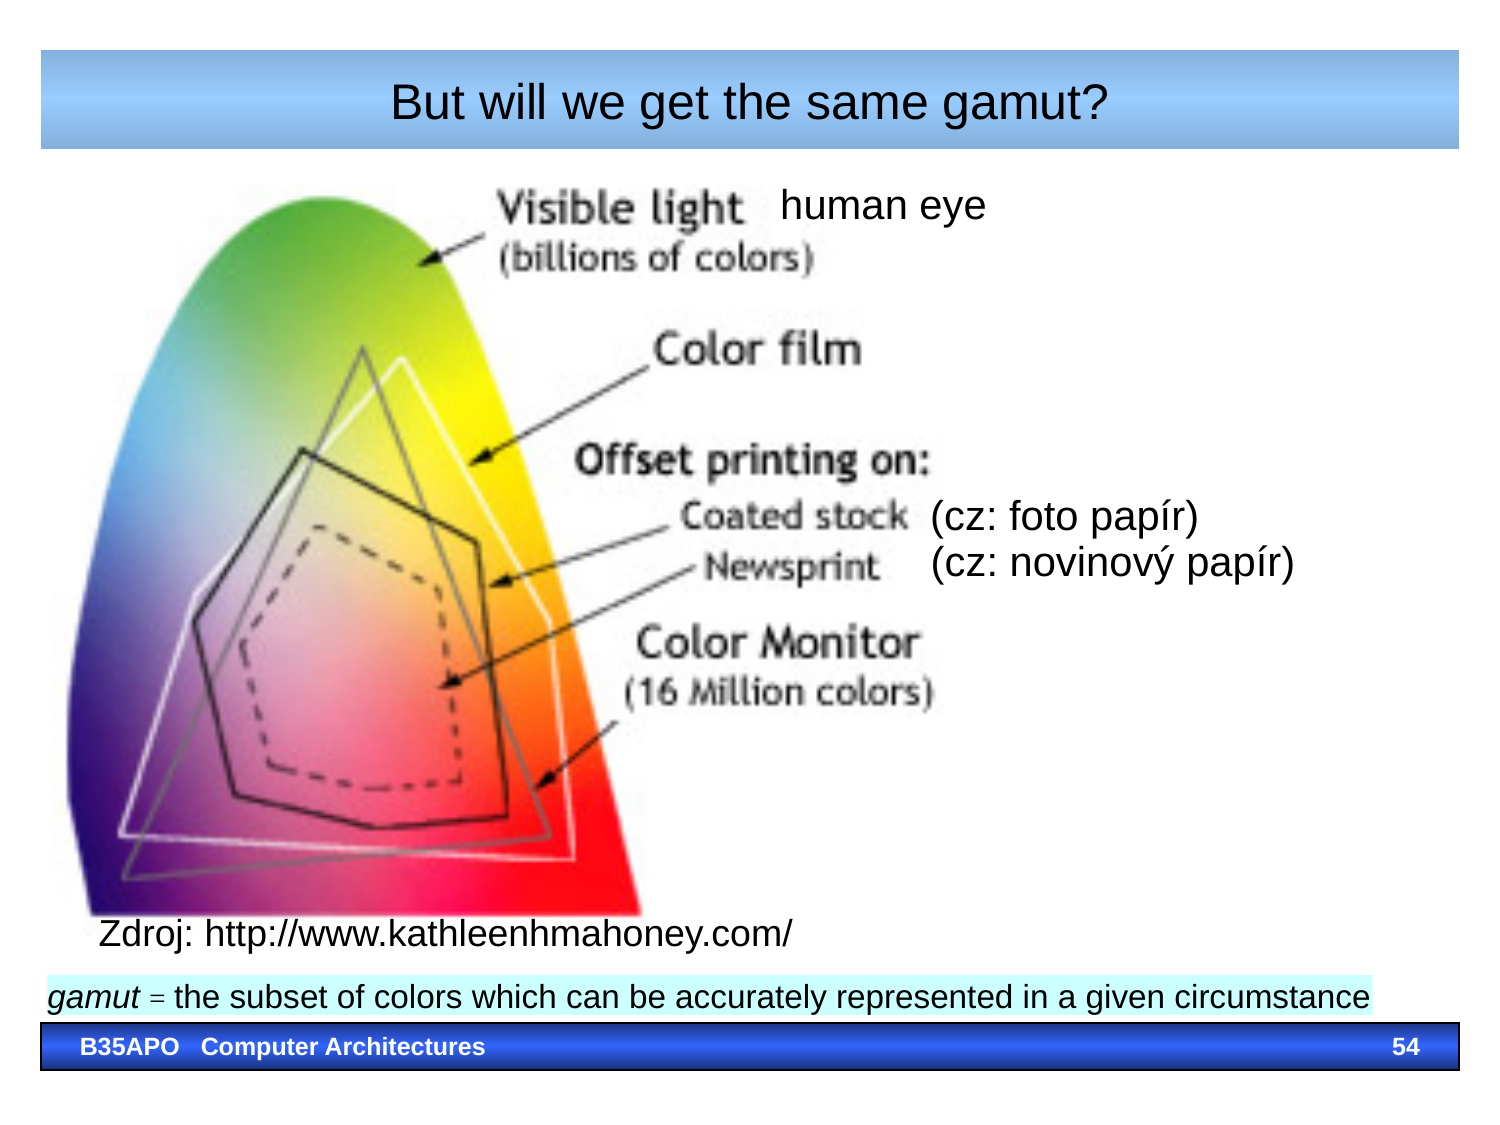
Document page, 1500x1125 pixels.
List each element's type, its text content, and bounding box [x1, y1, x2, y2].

picture [53, 155, 944, 953]
text_box human eye [755, 177, 1012, 228]
text_box (cz: foto papír) [915, 481, 1317, 527]
text_box Zdroj: http://www.kathleenhmahoney.com/ [47, 908, 845, 954]
text_box gamut = the subset of colors which can be accurately represented in a given circumstance [47, 975, 1373, 1015]
slide_number <number> [1340, 1023, 1436, 1069]
title But will we get the same gamut? [41, 50, 1459, 149]
text_box (cz: novinový papír) [915, 527, 1318, 592]
footer B35APO Computer Architectures [64, 1023, 1424, 1071]
